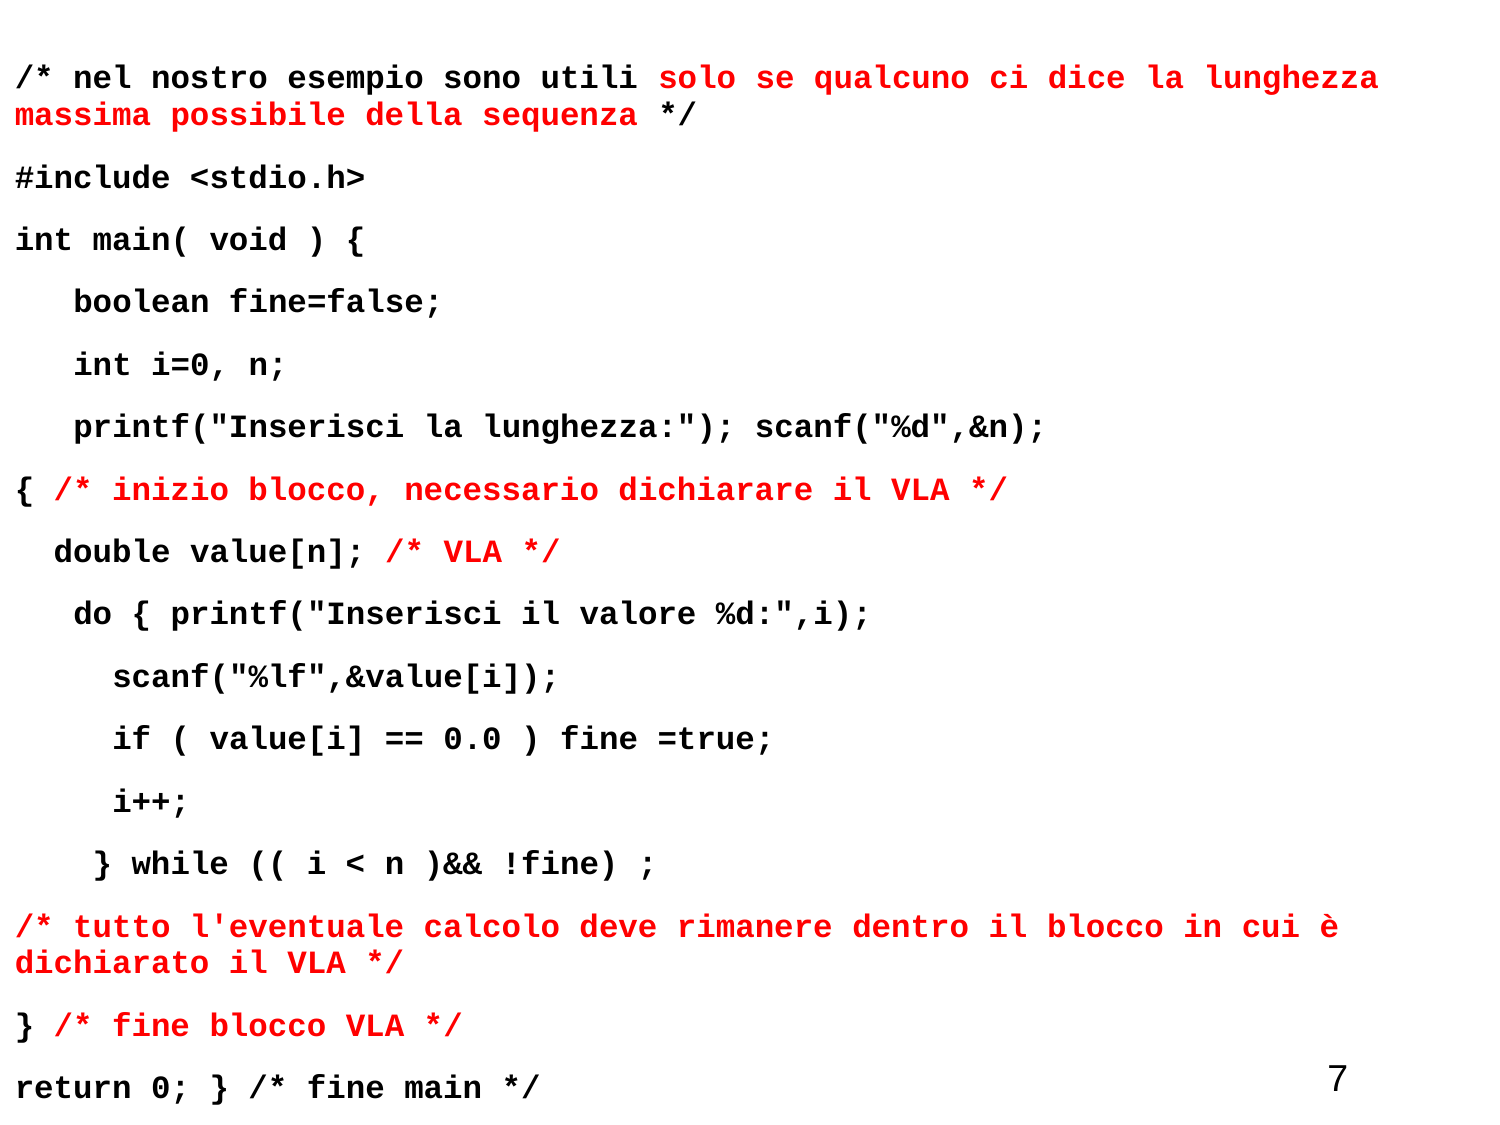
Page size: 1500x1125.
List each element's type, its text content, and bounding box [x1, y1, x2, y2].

list /* nel nostro esempio sono utili solo se qualcuno ci dice la lunghezza massima possibile della sequenza */ #include <stdio.h> int main( void ) { boolean fine=false; int i=0, n; printf("Inserisci la lunghezza:"); scanf("%d",&n); { /* inizio blocco, necessario dichiarare il VLA */ double value[n]; /* VLA */ do { printf("Inserisci il valore %d:",i); scanf("%lf",&value[i]); if ( value[i] == 0.0 ) fine =true; i++; } while (( i < n )&& !fine) ; /* tutto l'eventuale calcolo deve rimanere dentro il blocco in cui è dichiarato il VLA */ } /* fine blocco VLA */ return 0; } /* fine main */ [0, 54, 1459, 1125]
text_box 7 [1312, 1050, 1426, 1109]
